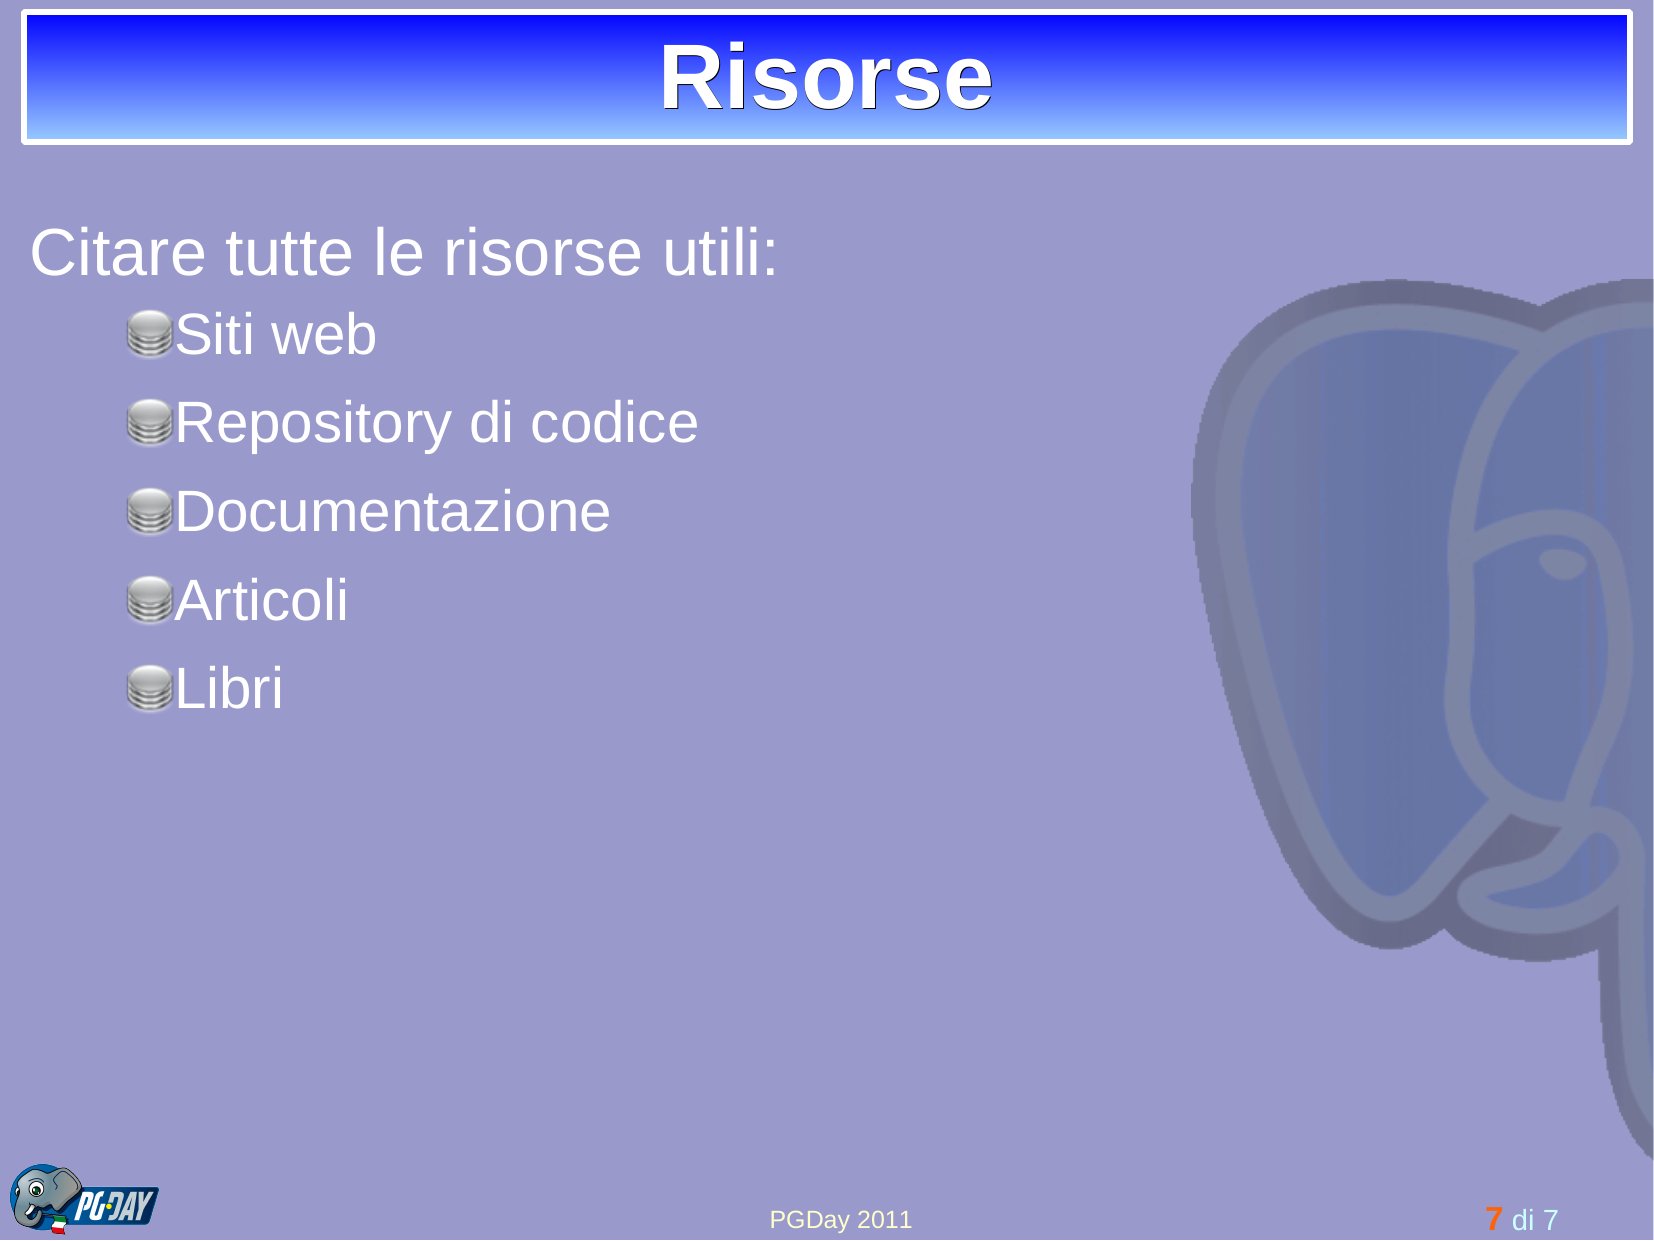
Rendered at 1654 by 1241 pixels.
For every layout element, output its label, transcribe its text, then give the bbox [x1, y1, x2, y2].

title Risorse [23, 19, 1630, 135]
picture [9, 1163, 160, 1236]
picture [1191, 279, 1654, 1182]
list Citare tutte le risorse utili: Siti web Repository di codice Documentazione Articoli Libri [29, 215, 1625, 1137]
